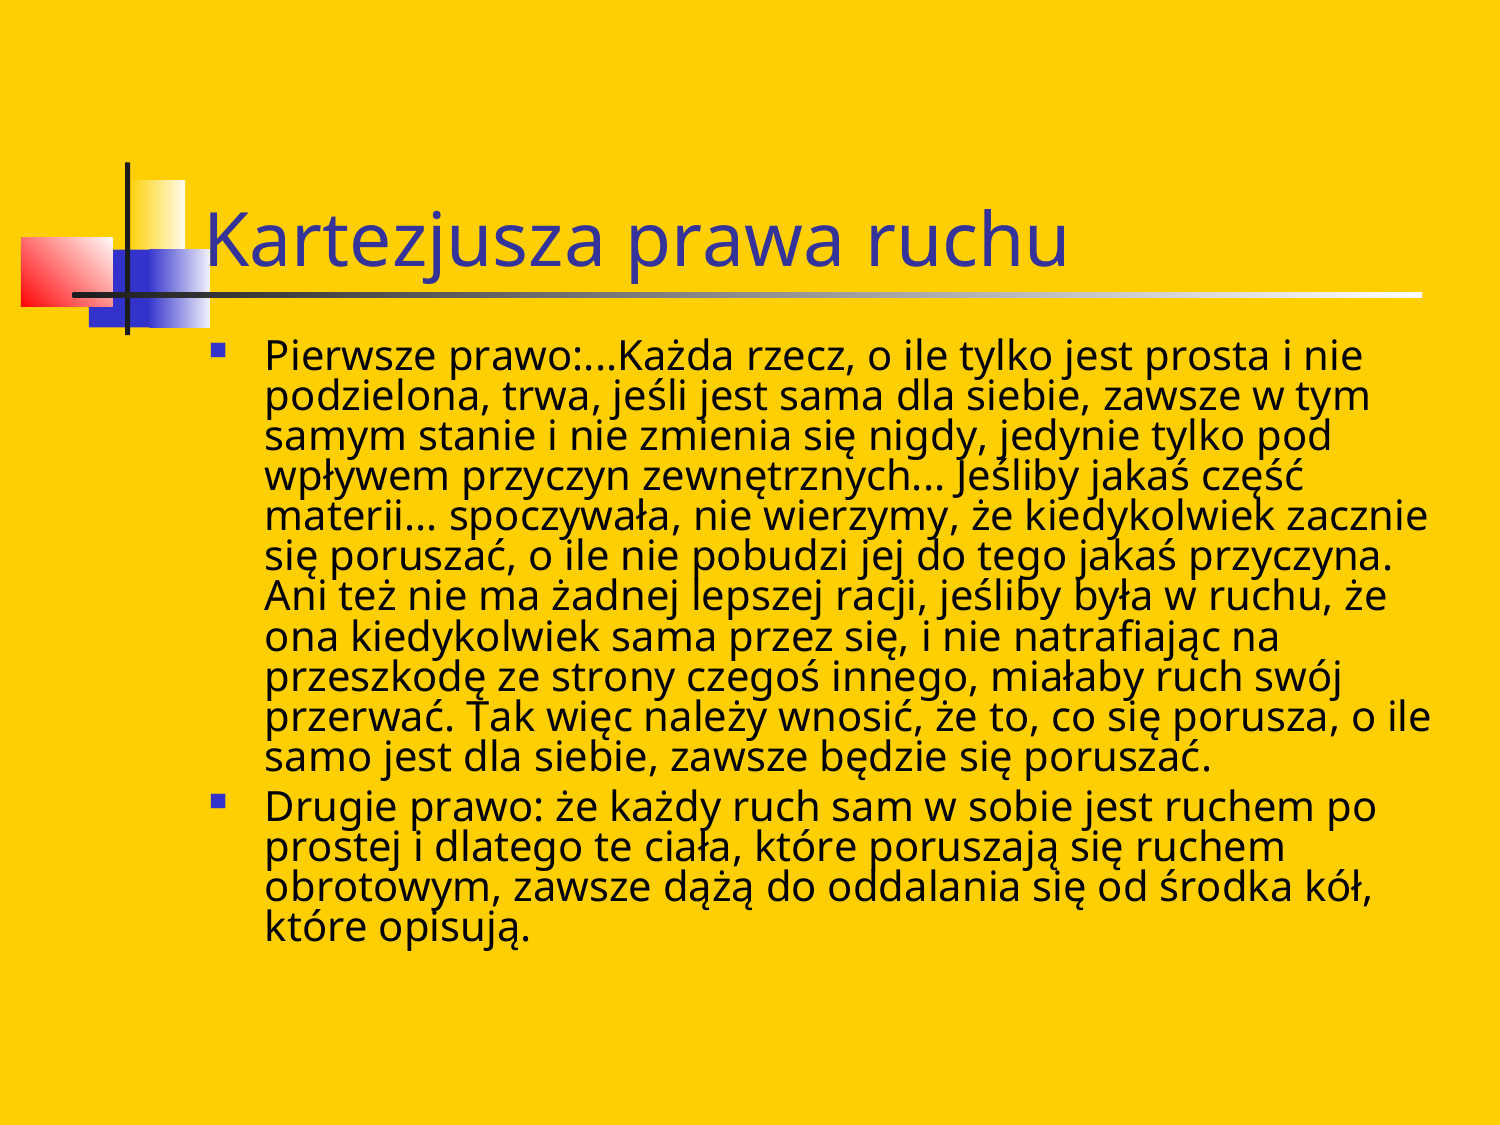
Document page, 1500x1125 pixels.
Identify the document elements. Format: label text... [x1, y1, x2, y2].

list Pierwsze prawo:...Każda rzecz, o ile tylko jest prosta i nie podzielona, trwa, jeśli jest sama dla siebie, zawsze w tym samym stanie i nie zmienia się nigdy, jedynie tylko pod wpływem przyczyn zewnętrznych... Jeśliby jakaś część materii... spoczywała, nie wierzymy, że kiedykolwiek zacznie się poruszać, o ile nie pobudzi jej do tego jakaś przyczyna. Ani też nie ma żadnej lepszej racji, jeśliby była w ruchu, że ona kiedykolwiek sama przez się, i nie natrafiając na przeszkodę ze strony czegoś innego, miałaby ruch swój przerwać. Tak więc należy wnosić, że to, co się porusza, o ile samo jest dla siebie, zawsze będzie się poruszać. Drugie prawo: że każdy ruch sam w sobie jest ruchem po prostej i dlatego te ciała, które poruszają się ruchem obrotowym, zawsze dążą do oddalania się od środka kół, które opisują. [193, 331, 1469, 1007]
title Kartezjusza prawa ruchu [188, 101, 1468, 289]
